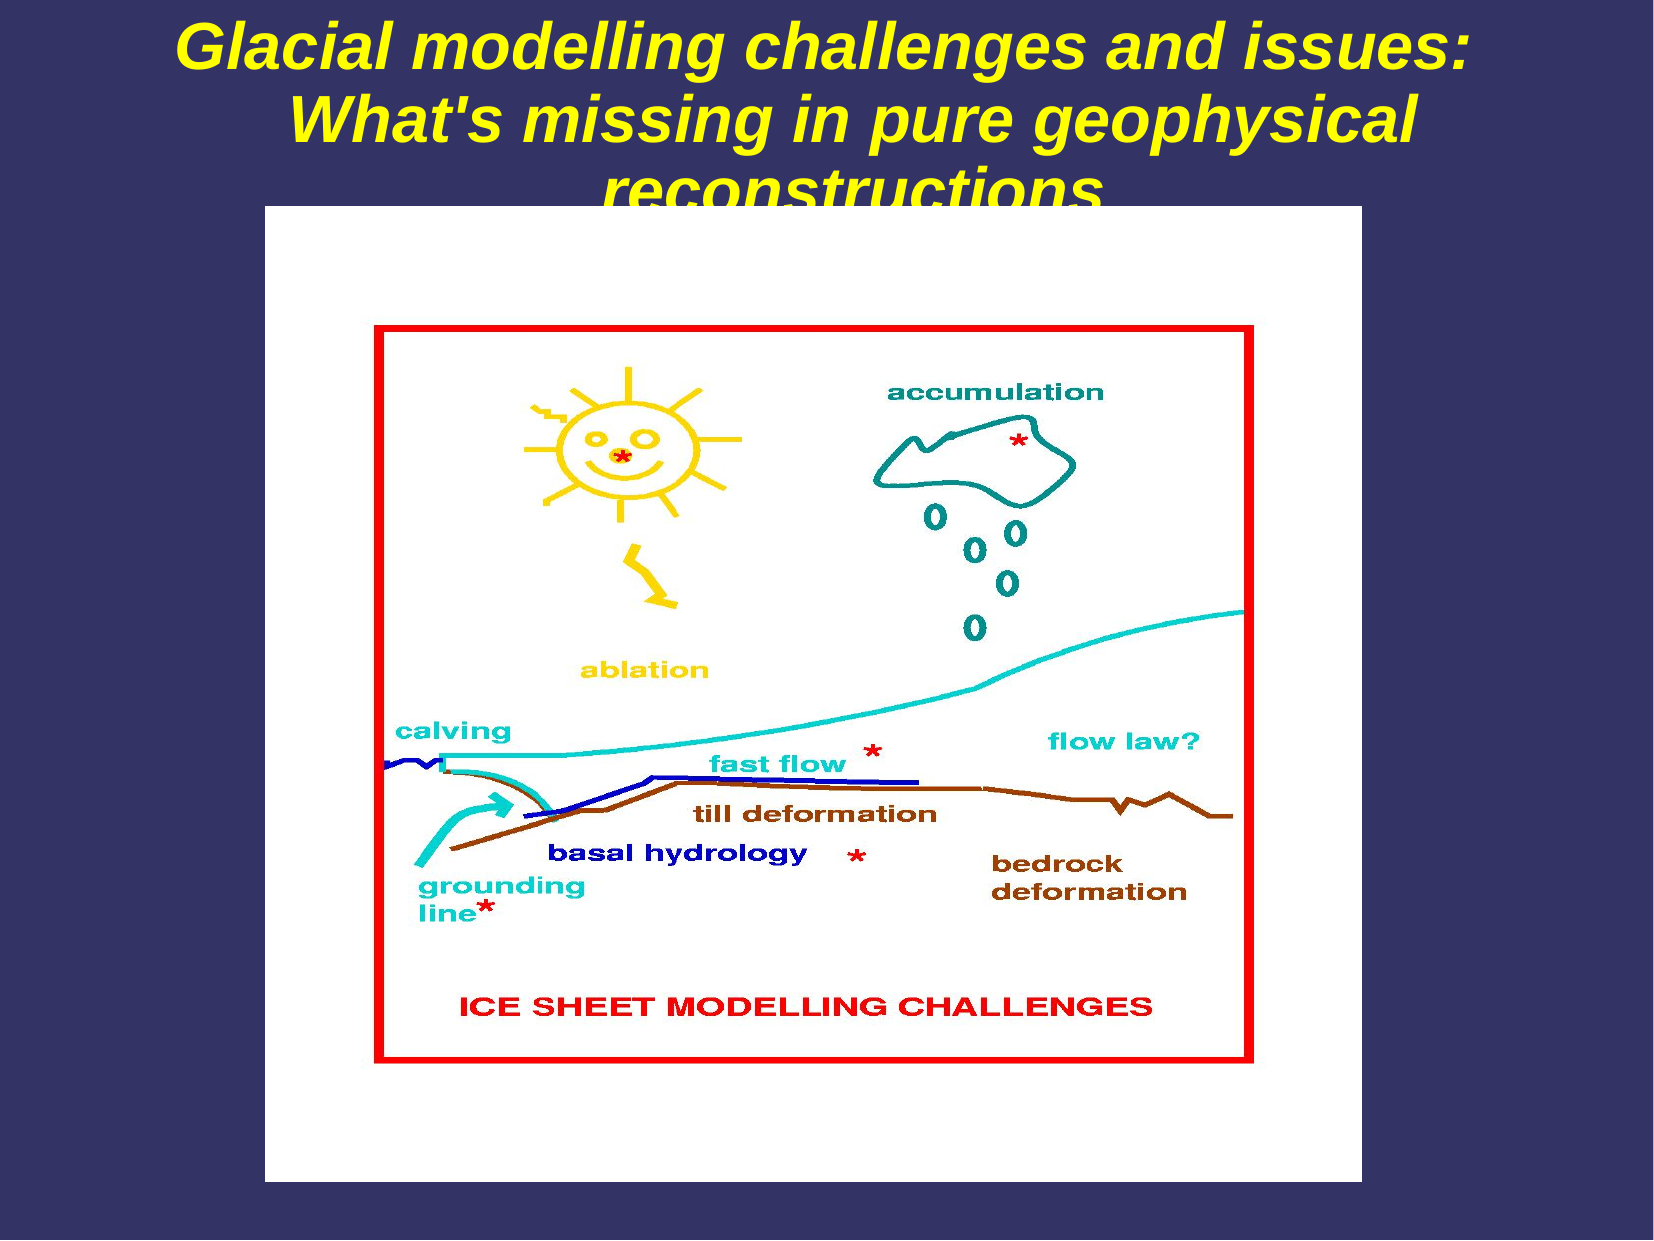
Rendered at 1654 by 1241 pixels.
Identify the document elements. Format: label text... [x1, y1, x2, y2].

picture [265, 206, 1362, 1182]
title Glacial modelling challenges and issues: What's missing in pure geophysical reconstructions [118, 29, 1531, 286]
